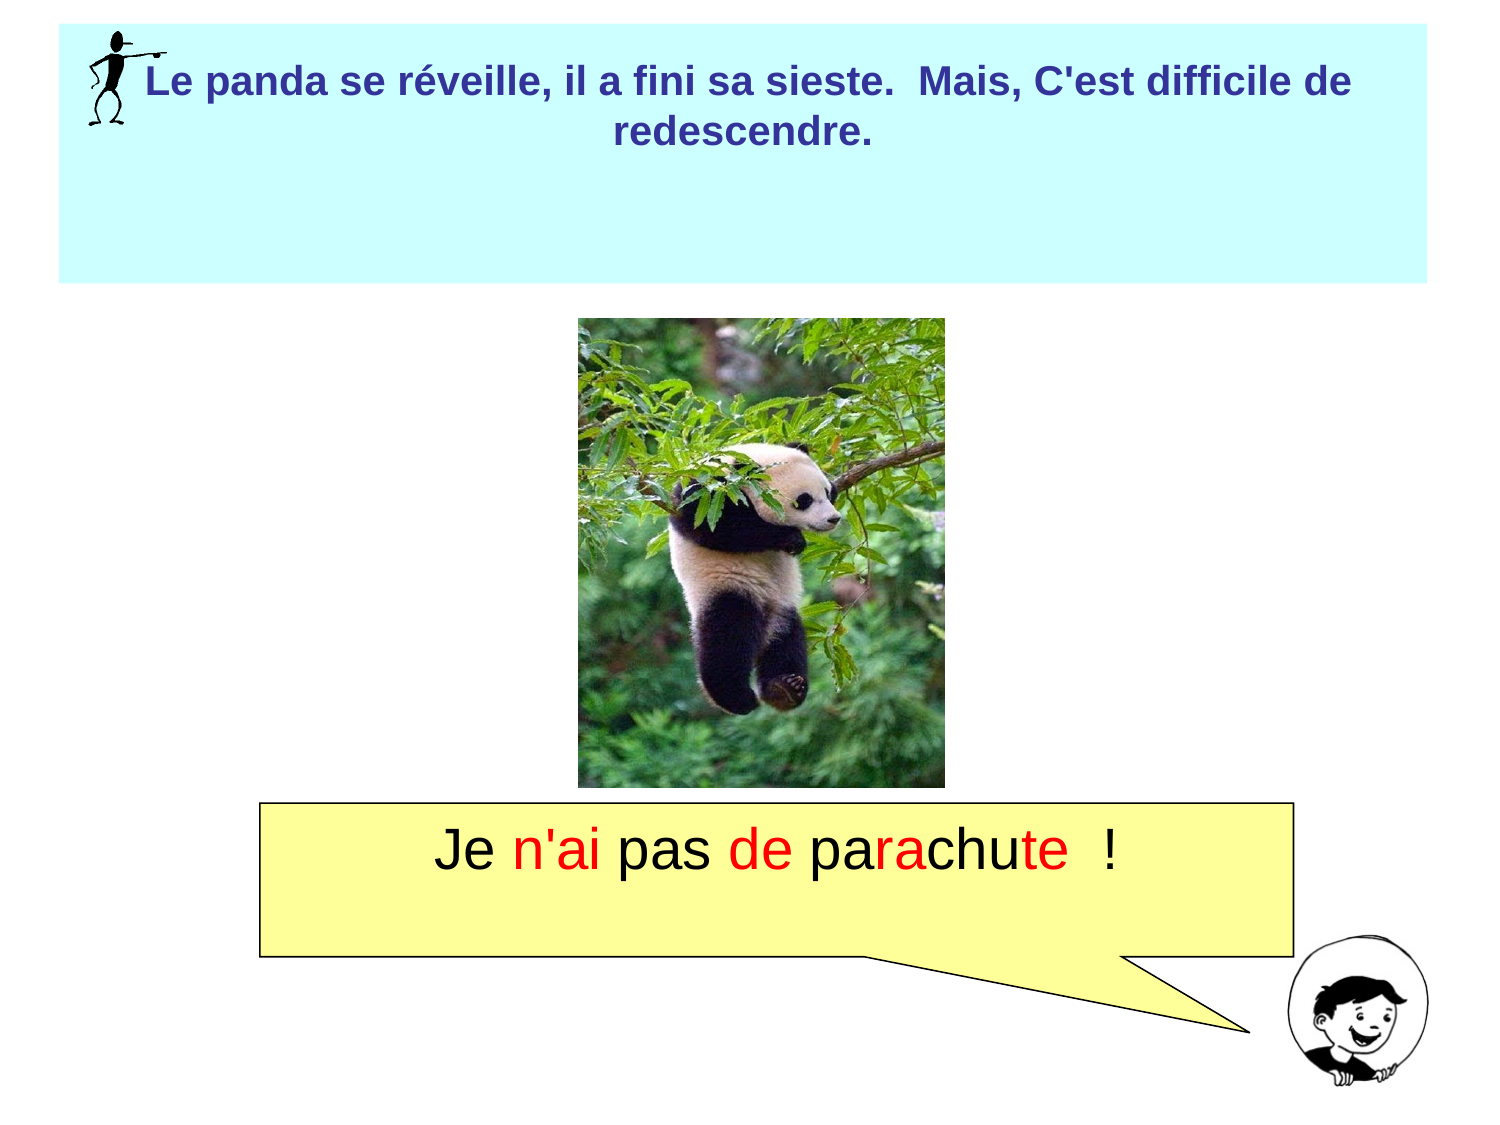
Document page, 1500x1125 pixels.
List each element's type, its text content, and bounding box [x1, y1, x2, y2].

picture [88, 30, 167, 126]
text_box Je n'ai pas de parachute ! [259, 803, 1294, 1033]
picture [578, 318, 945, 788]
picture [1287, 932, 1429, 1087]
title Le panda se réveille, il a fini sa sieste. Mais, C'est difficile de redescendre. [59, 23, 1427, 284]
